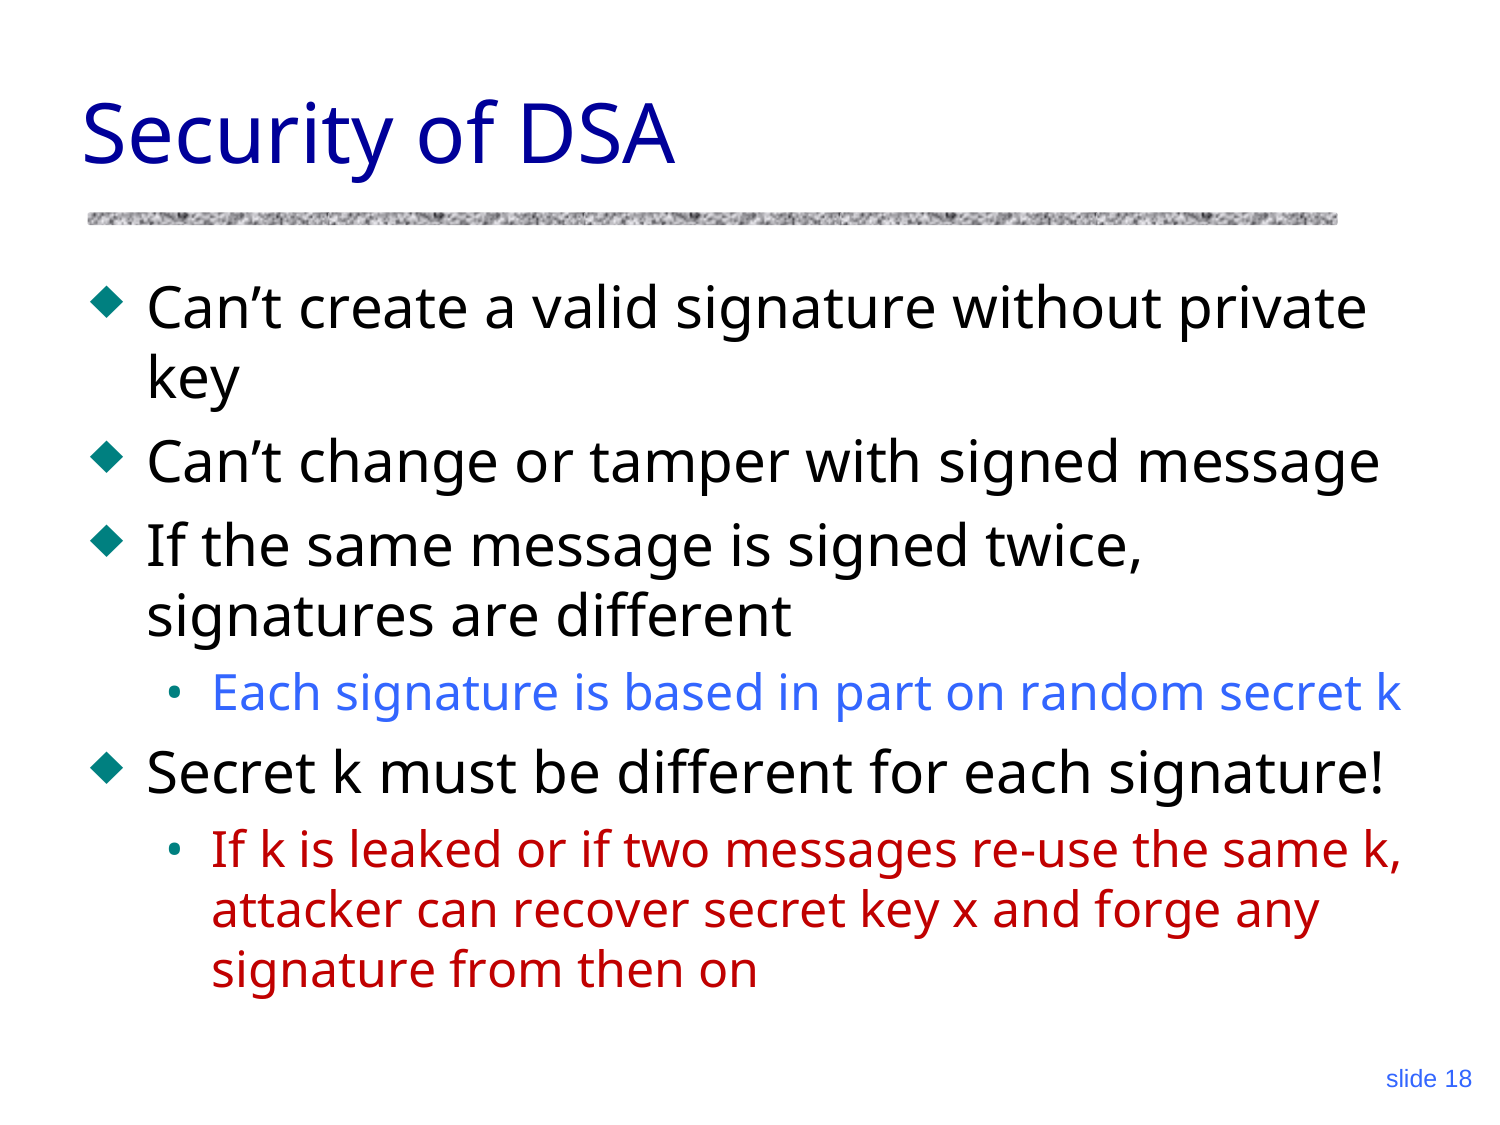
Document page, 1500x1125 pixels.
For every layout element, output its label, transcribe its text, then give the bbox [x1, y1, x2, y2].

text_box slide <number> [1174, 1025, 1488, 1101]
picture [87, 212, 1338, 226]
list Can’t create a valid signature without private key Can’t change or tamper with signed message If the same message is signed twice, signatures are different Each signature is based in part on random secret k Secret k must be different for each signature! If k is leaked or if two messages re-use the same k, attacker can recover secret key x and forge any signature from then on [74, 262, 1463, 1075]
title Security of DSA [66, 37, 1342, 188]
